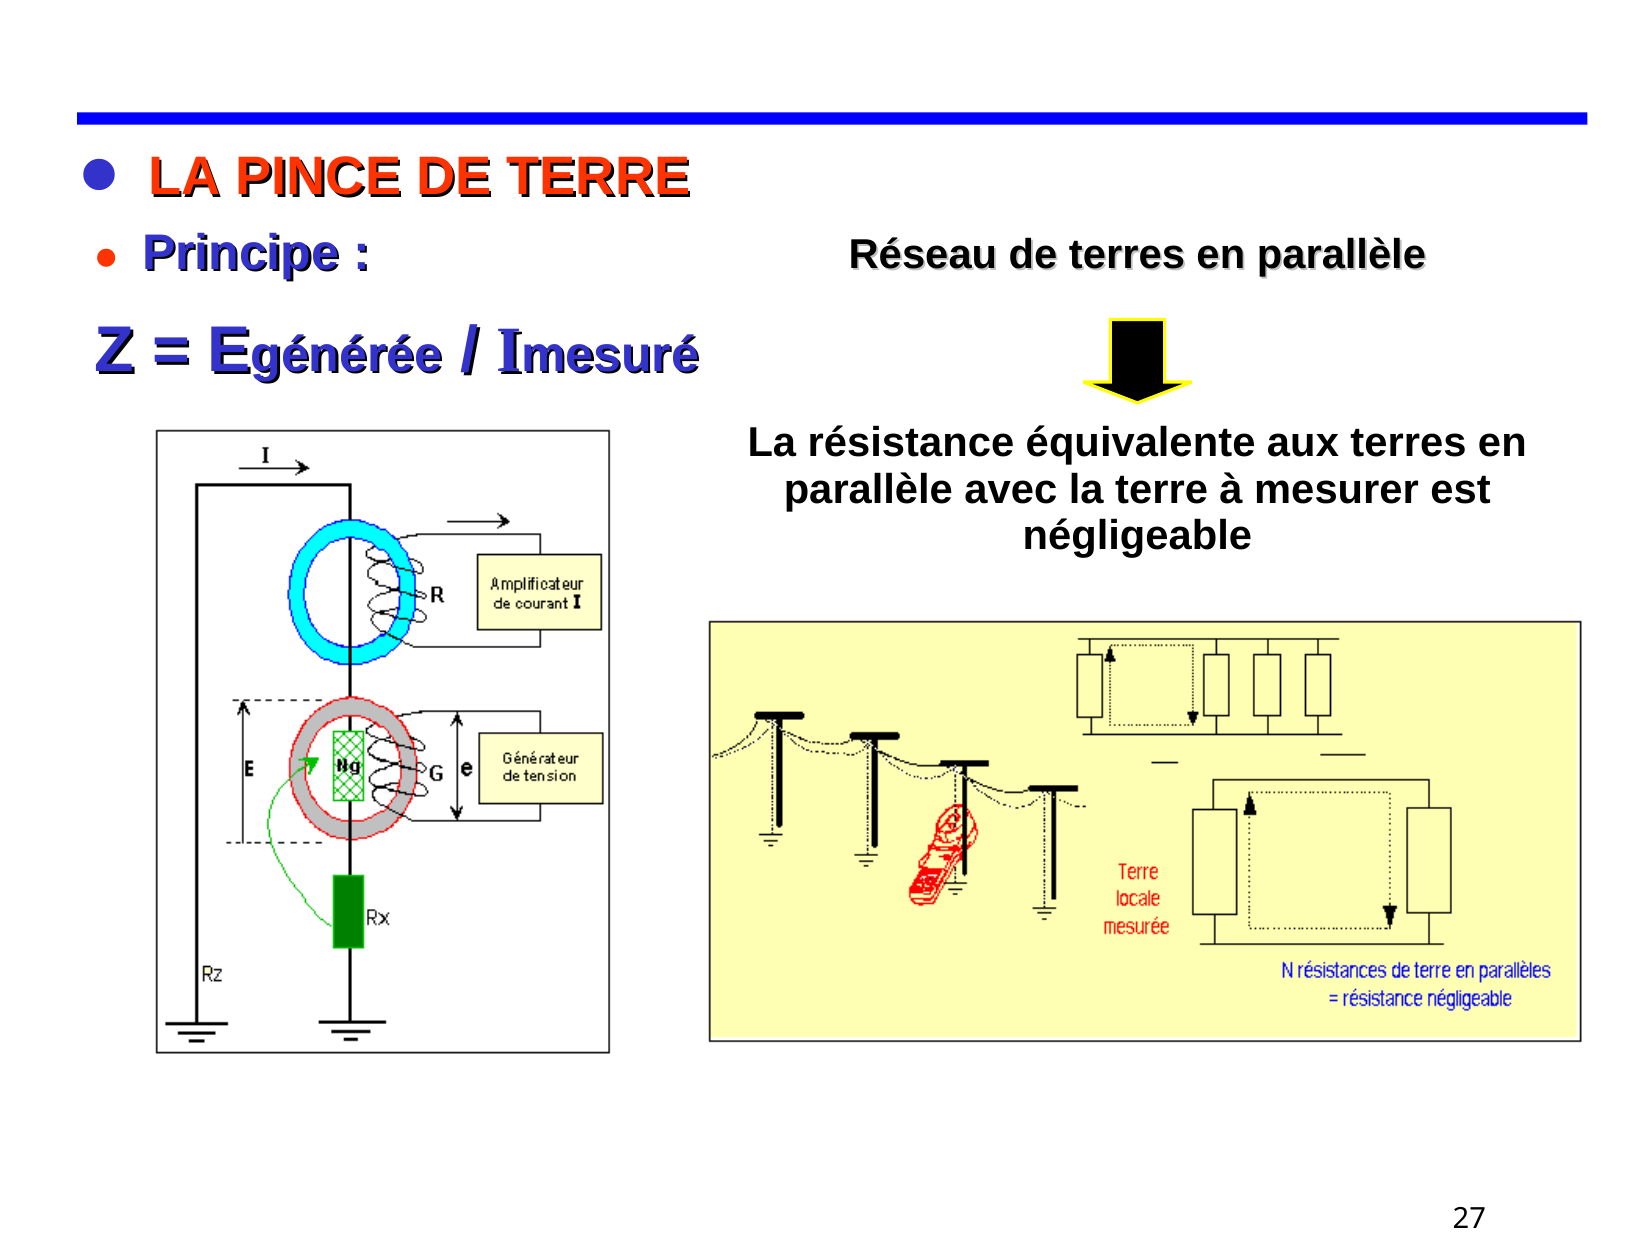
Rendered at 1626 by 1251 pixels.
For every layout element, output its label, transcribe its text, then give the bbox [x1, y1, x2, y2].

chart [150, 425, 618, 1060]
text_box Réseau de terres en parallèle La résistance équivalente aux terres en parallèle avec la terre à mesurer est négligeable [717, 222, 1558, 567]
text_box  LA PINCE DE TERRE [62, 137, 963, 215]
text_box  Principe : Z = Egénérée / Imesuré [78, 215, 726, 394]
chart [703, 615, 1588, 1051]
text_box [1083, 319, 1192, 403]
